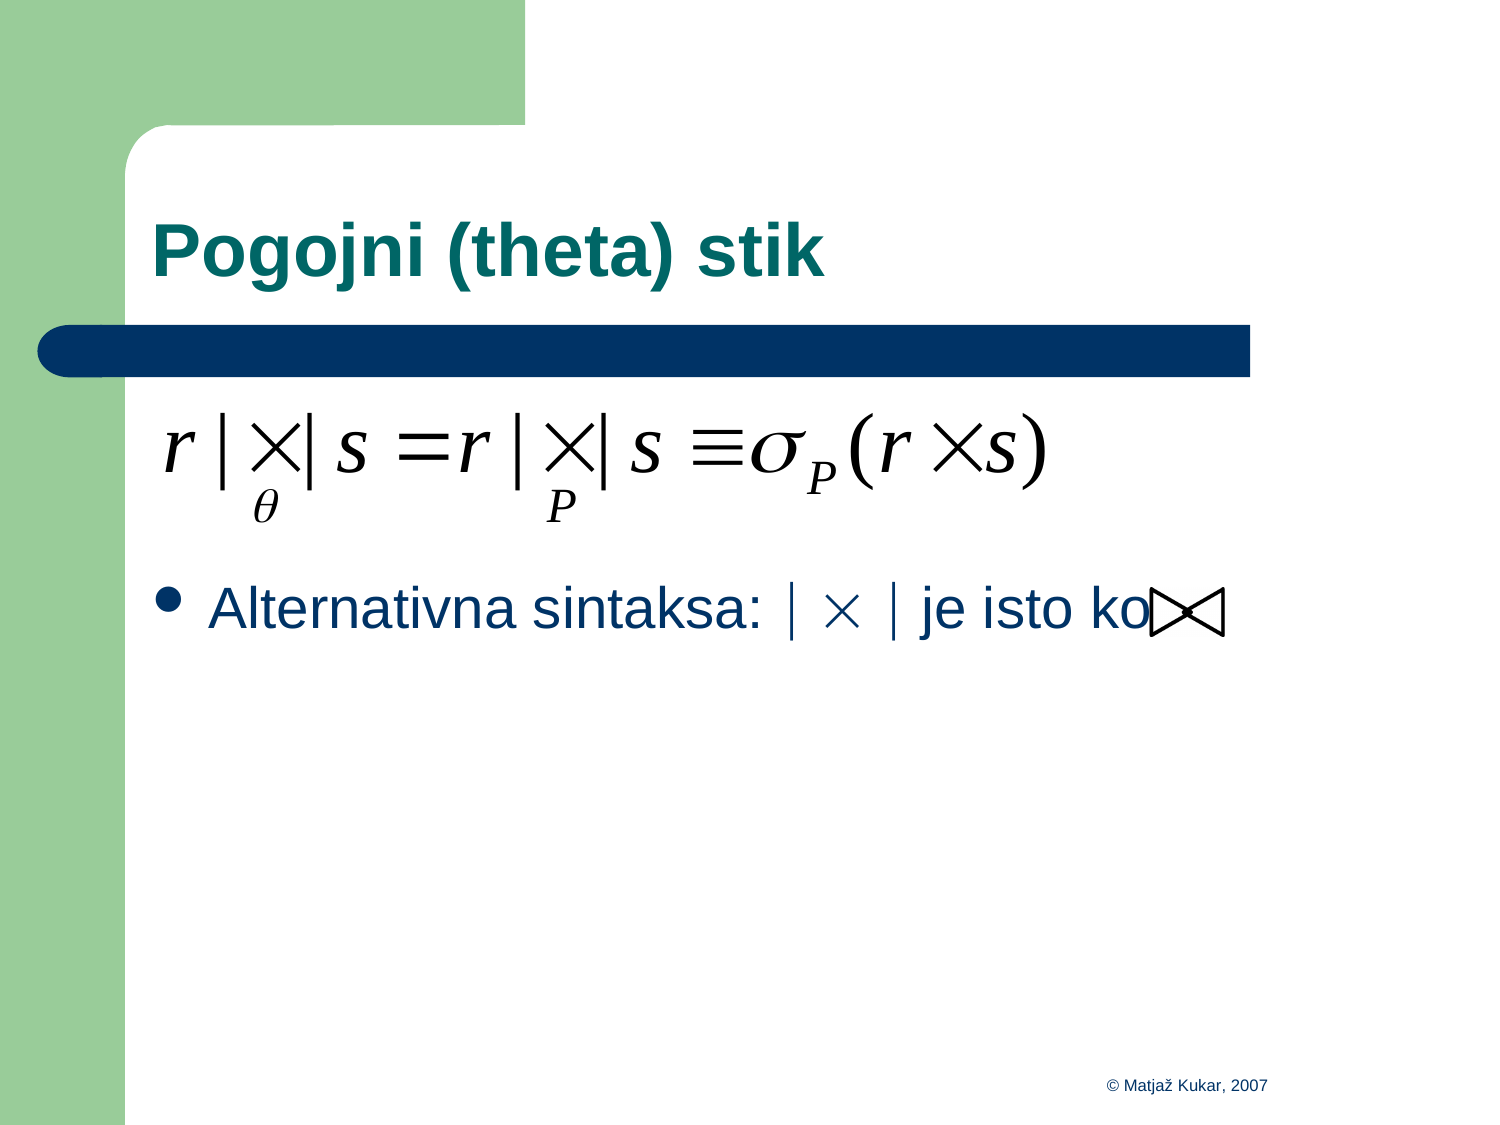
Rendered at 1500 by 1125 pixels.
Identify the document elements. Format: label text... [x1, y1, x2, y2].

text_box [150, 387, 1067, 544]
list Alternativna sintaksa:    je isto kot [137, 562, 1400, 999]
picture [1149, 587, 1225, 637]
text_box © Matjaž Kukar, 2007 [949, 1025, 1426, 1103]
title Pogojni (theta) stik [136, 136, 1414, 301]
